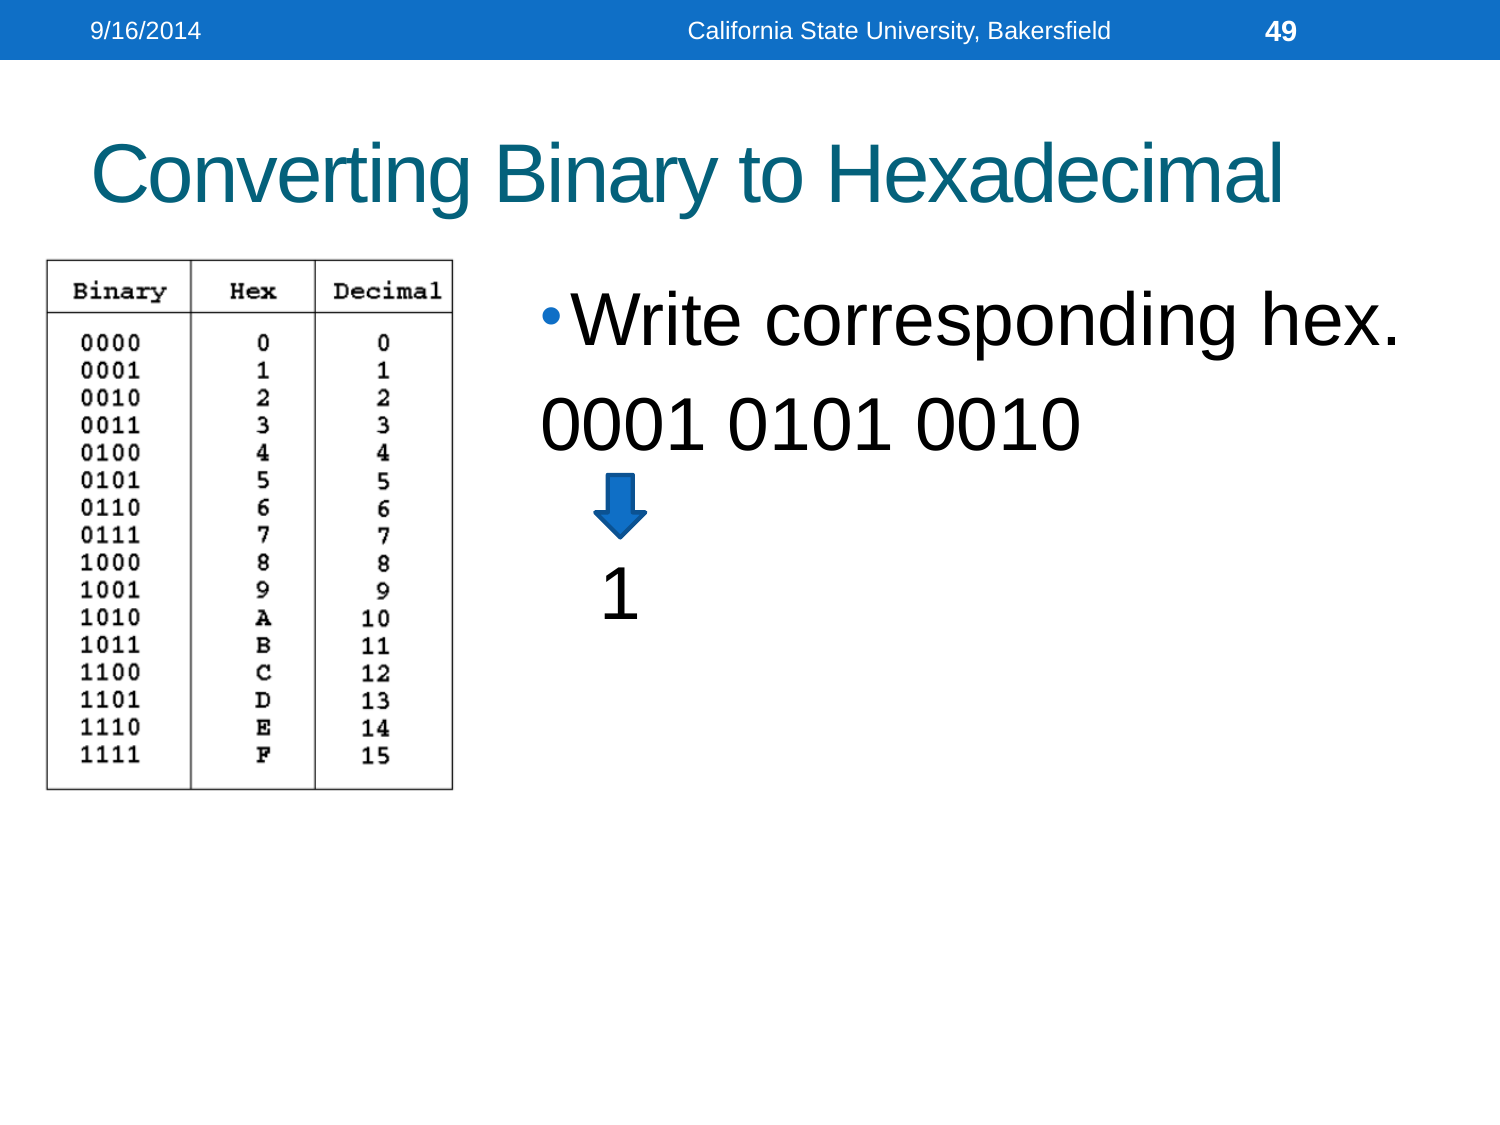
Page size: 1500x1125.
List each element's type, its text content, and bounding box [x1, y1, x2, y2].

picture [37, 249, 464, 800]
slide_number <number> [1250, 3, 1425, 57]
text_box 1 [584, 537, 656, 643]
footer California State University, Bakersfield [562, 3, 1238, 57]
slide_number 9/16/2014 [75, 3, 550, 57]
text_box [595, 474, 646, 537]
list Write corresponding hex. 0001 0101 0010 [525, 262, 1425, 1063]
title Converting Binary to Hexadecimal [75, 87, 1425, 250]
